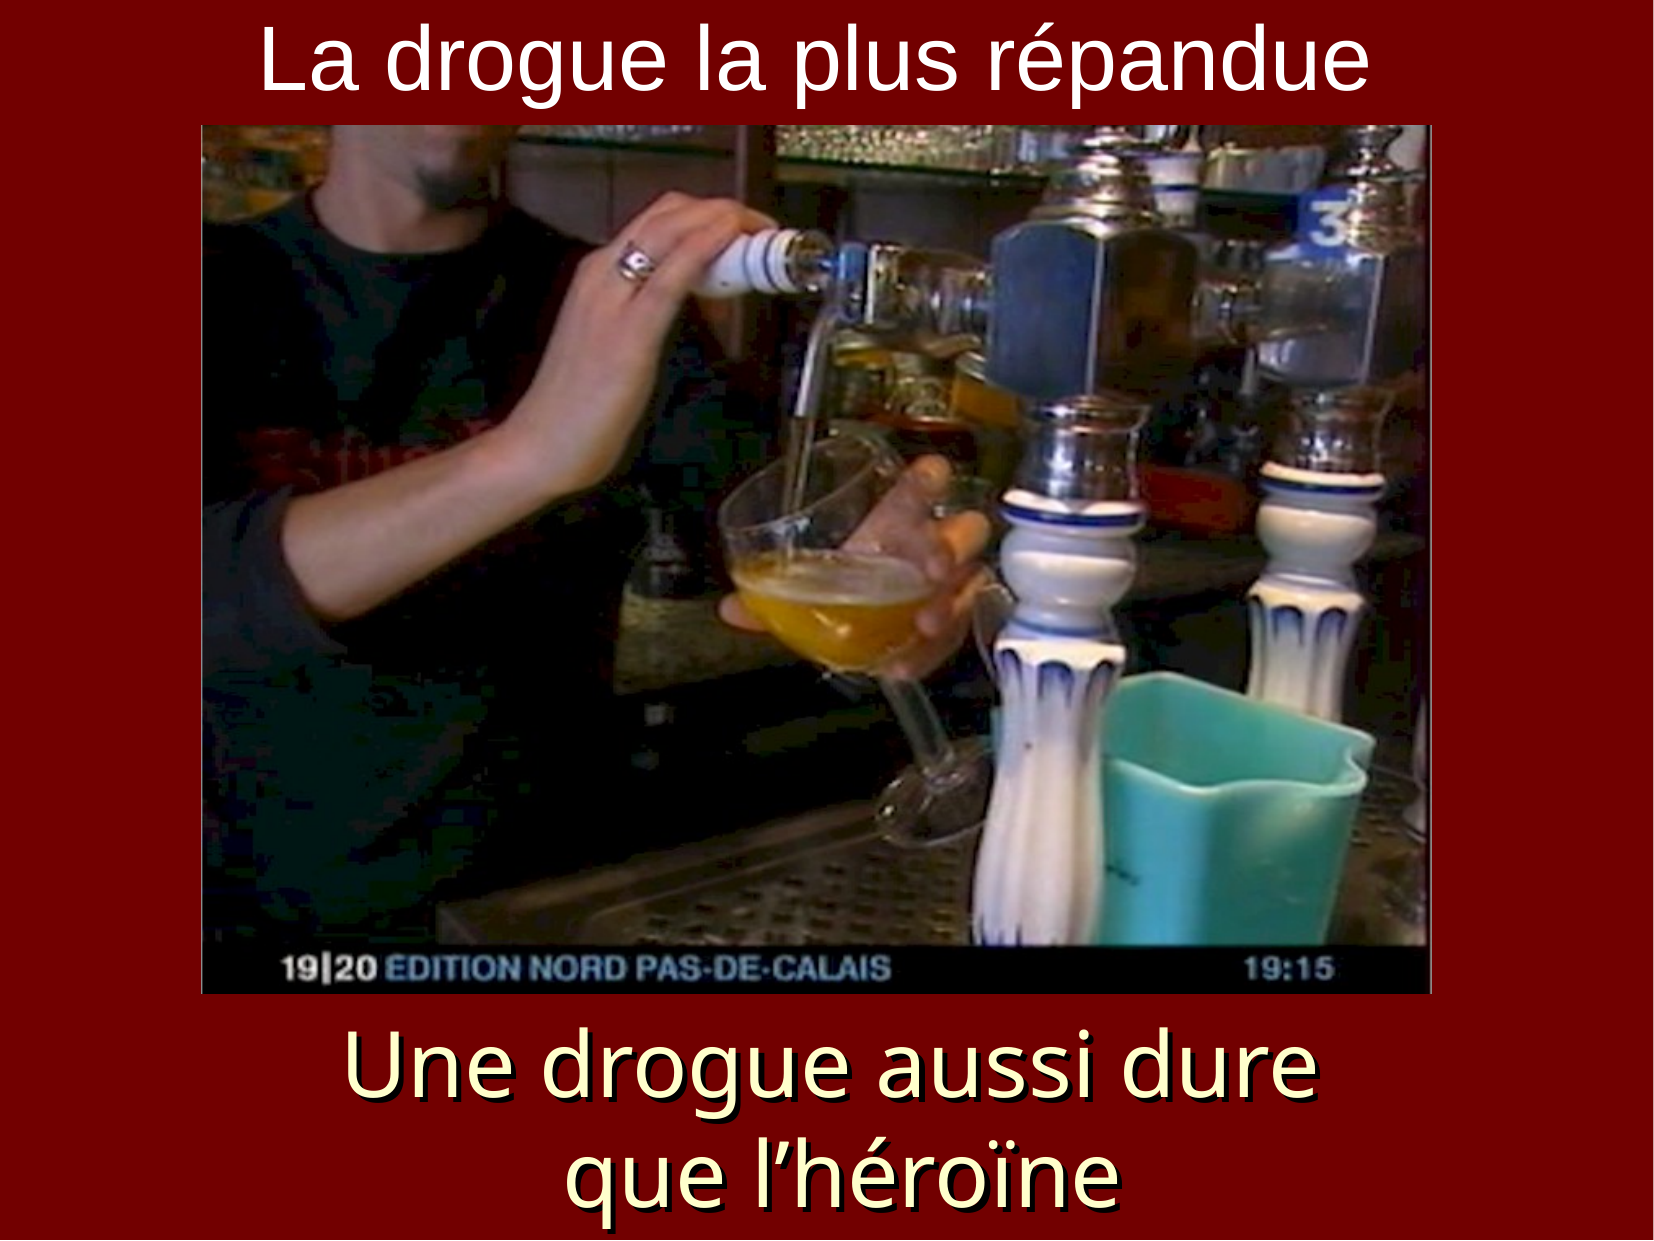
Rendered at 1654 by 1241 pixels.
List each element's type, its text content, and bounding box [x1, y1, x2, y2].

title La drogue la plus répandue [71, 0, 1560, 178]
text_box Une drogue aussi dure que l’héroïne [32, 992, 1654, 1241]
picture [201, 125, 1432, 992]
